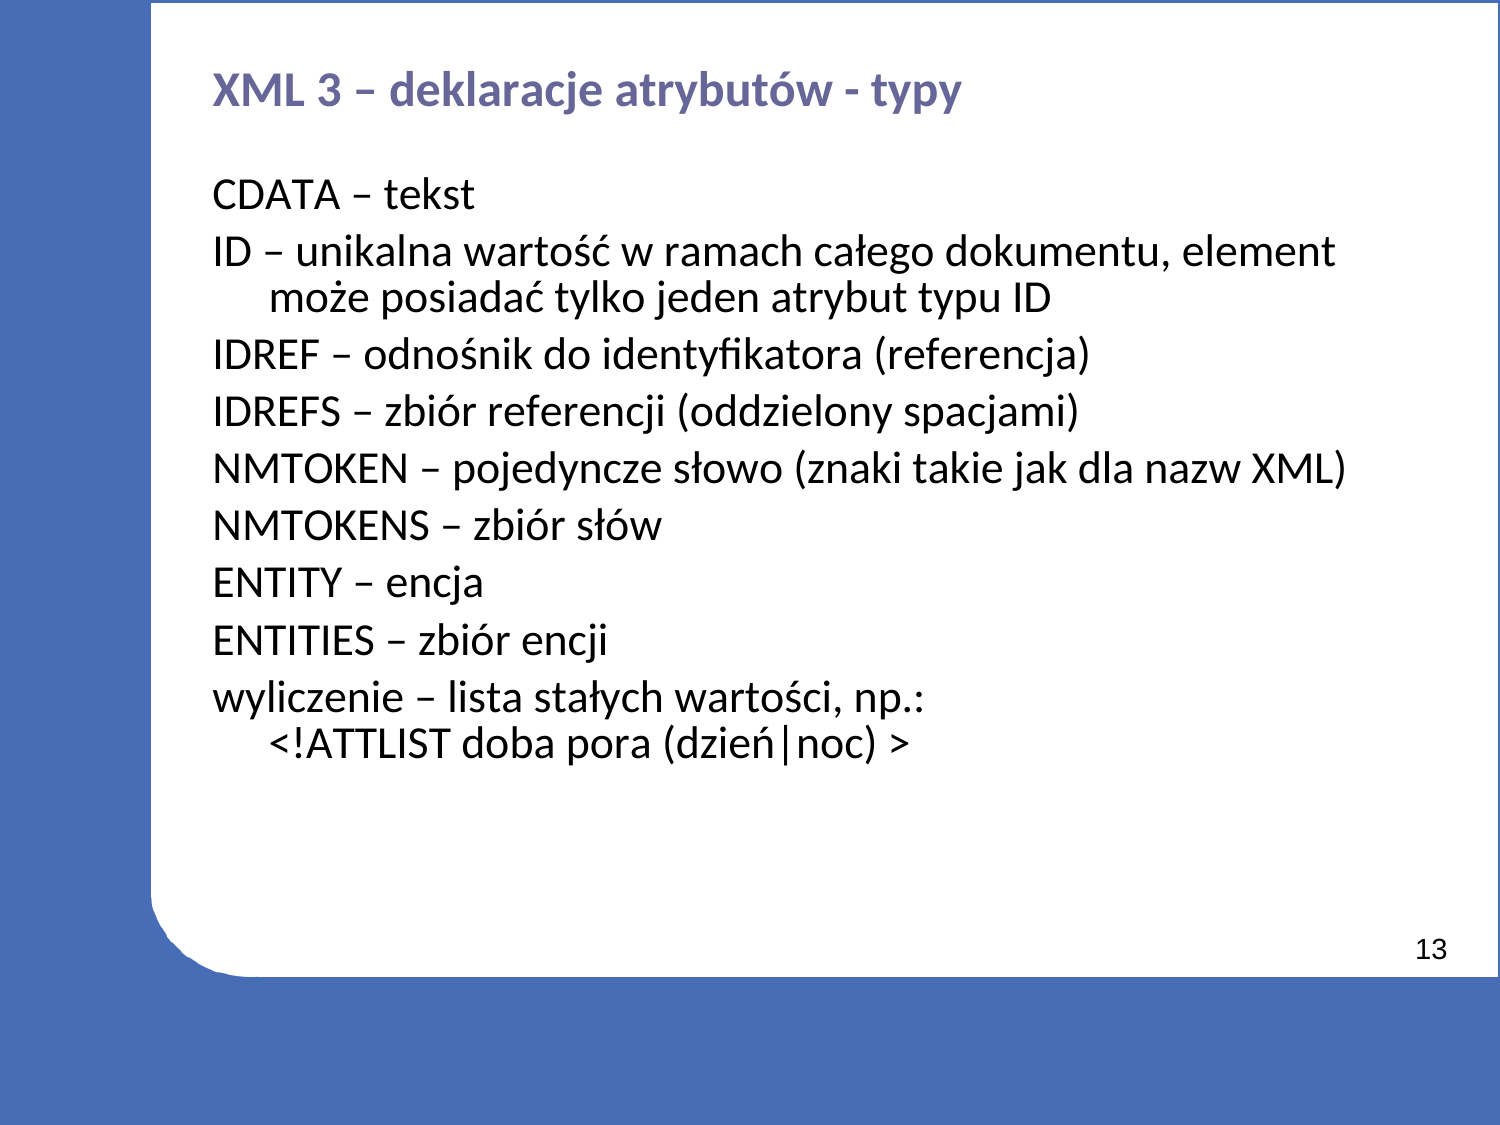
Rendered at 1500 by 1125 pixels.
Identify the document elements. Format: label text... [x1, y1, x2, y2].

picture [0, 0, 1500, 1125]
list CDATA – tekst ID – unikalna wartość w ramach całego dokumentu, element może posiadać tylko jeden atrybut typu ID IDREF – odnośnik do identyfikatora (referencja) IDREFS – zbiór referencji (oddzielony spacjami) NMTOKEN – pojedyncze słowo (znaki takie jak dla nazw XML) NMTOKENS – zbiór słów ENTITY – encja ENTITIES – zbiór encji wyliczenie – lista stałych wartości, np.: <!ATTLIST doba pora (dzień|noc) > [212, 174, 1448, 911]
title XML 3 – deklaracje atrybutów - typy [212, 24, 1447, 164]
